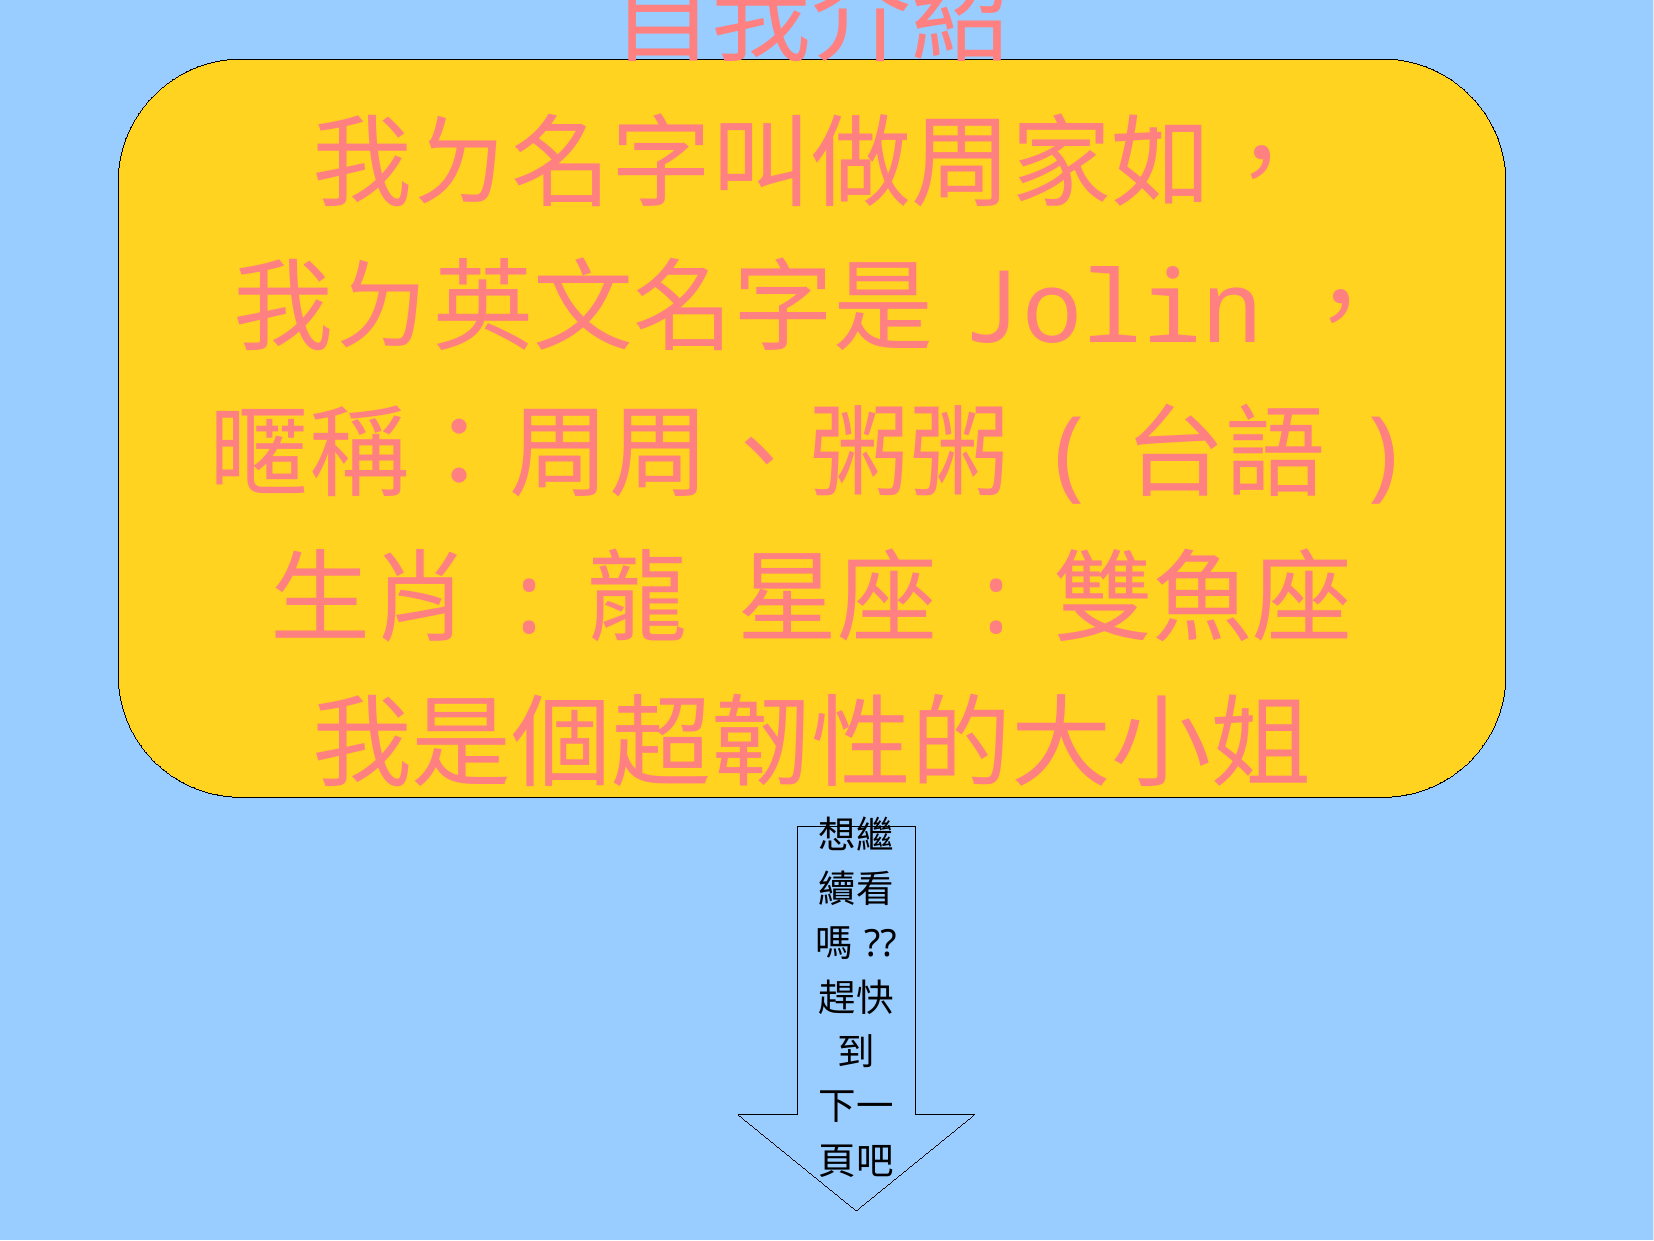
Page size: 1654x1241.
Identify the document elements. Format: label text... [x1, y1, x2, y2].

text_box 自我介紹 我ㄉ名字叫做周家如， 我ㄉ英文名字是Jolin， 暱稱：周周、粥粥(台語) 生肖:龍 星座:雙魚座 我是個超韌性的大小姐 [118, 59, 1506, 798]
text_box 想繼 續看 嗎?? 趕快 到 下一 頁吧 [738, 826, 975, 1211]
